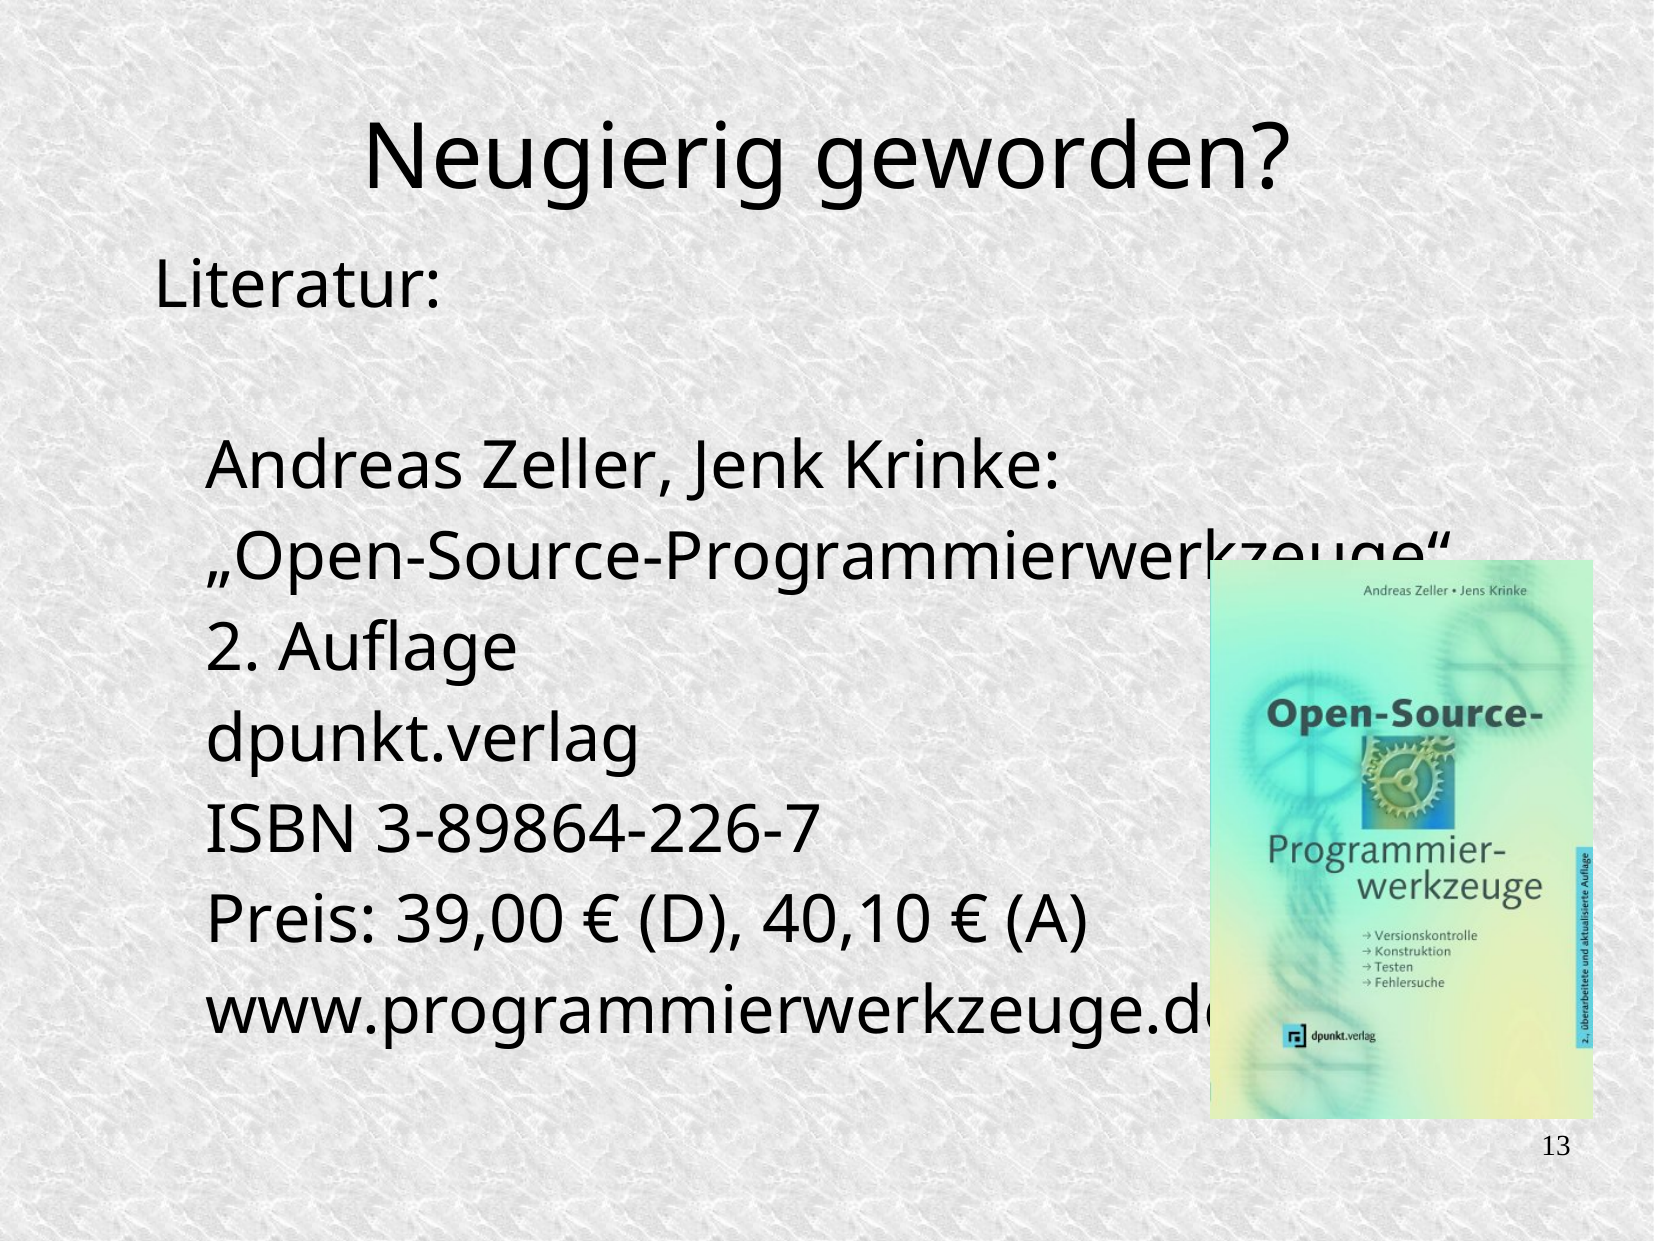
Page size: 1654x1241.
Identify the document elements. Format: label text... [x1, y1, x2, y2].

picture [0, 0, 1654, 1241]
subtitle Literatur: Andreas Zeller, Jenk Krinke: „Open-Source-Programmierwerkzeuge“ 2. Auflage dpunkt.verlag ISBN 3-89864-226-7 Preis: 39,00 € (D), 40,10 € (A) www.programmierwerkzeuge.de [118, 236, 1565, 1102]
title Neugierig geworden? [82, 49, 1571, 257]
